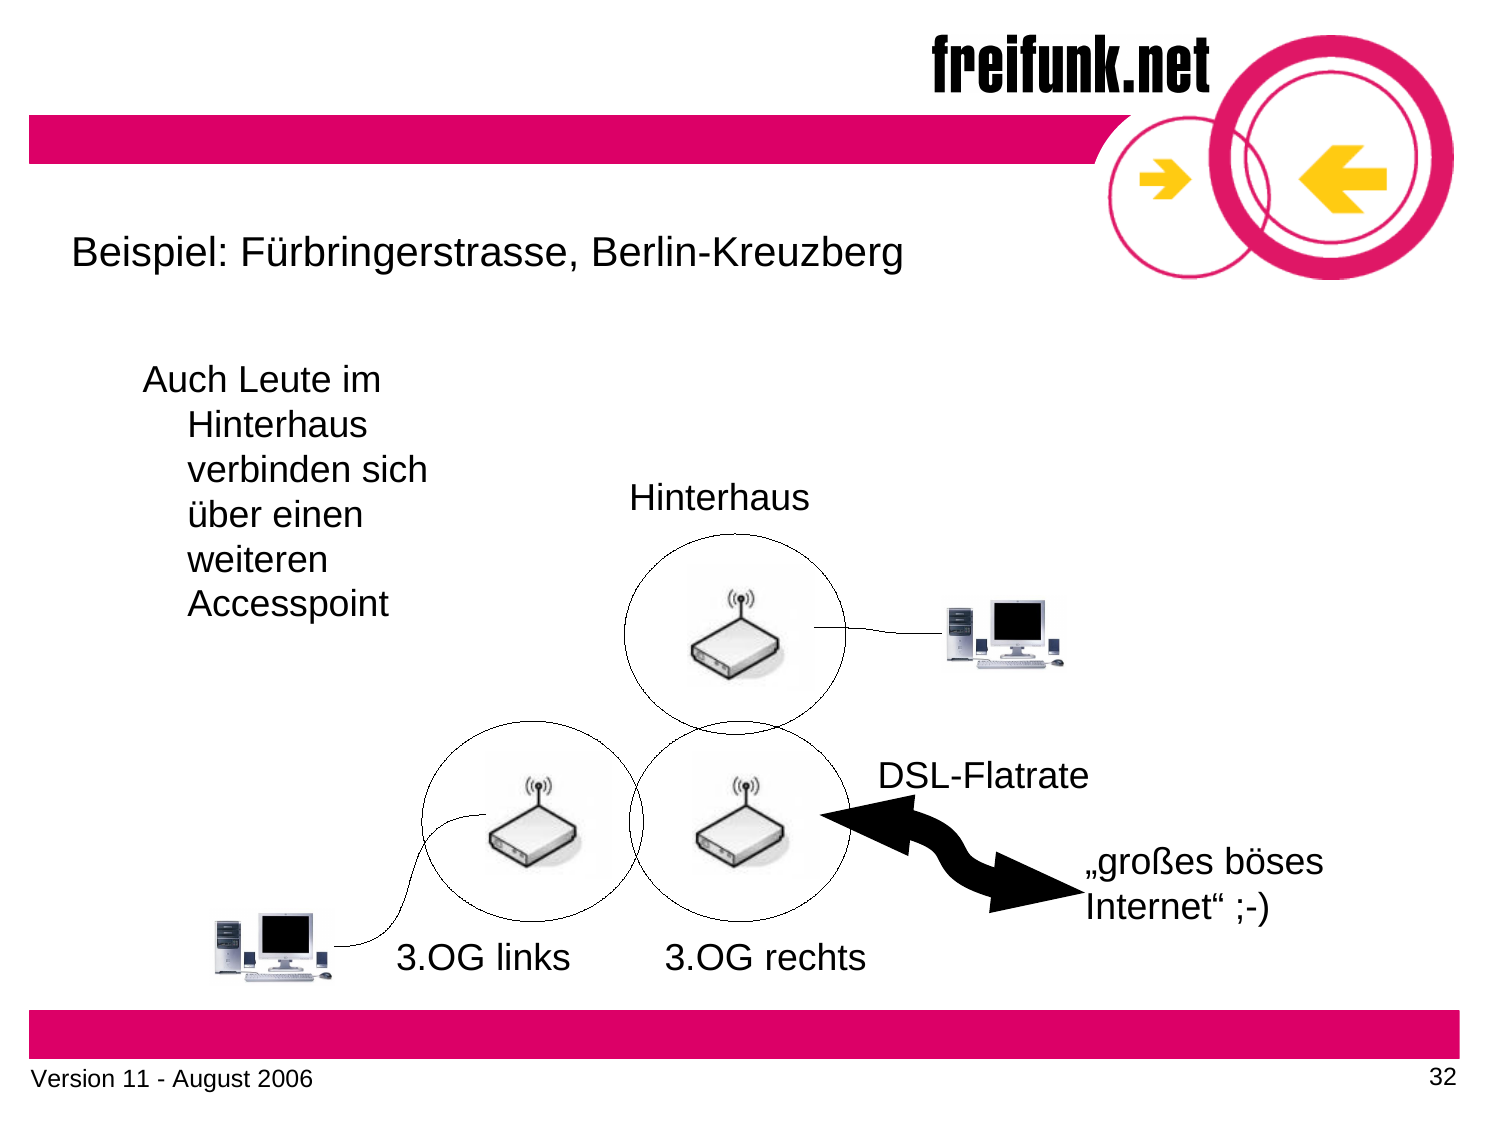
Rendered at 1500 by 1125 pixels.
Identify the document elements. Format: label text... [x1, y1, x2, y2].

text_box 3.OG links [396, 933, 597, 988]
picture [687, 564, 815, 691]
picture [932, 34, 1454, 280]
picture [692, 751, 820, 879]
text_box Auch Leute im Hinterhaus verbinden sich über einen weiteren Accesspoint [113, 277, 517, 915]
text_box 3.OG rechts [664, 933, 897, 988]
text_box DSL-Flatrate [877, 751, 1090, 799]
text_box „großes böses Internet“ ;-) [1085, 837, 1360, 948]
picture [517, 751, 612, 879]
text_box Hinterhaus [629, 473, 837, 527]
picture [941, 595, 1067, 673]
picture [209, 915, 335, 986]
text_box Beispiel: Fürbringerstrasse, Berlin-Kreuzberg [71, 225, 1212, 297]
